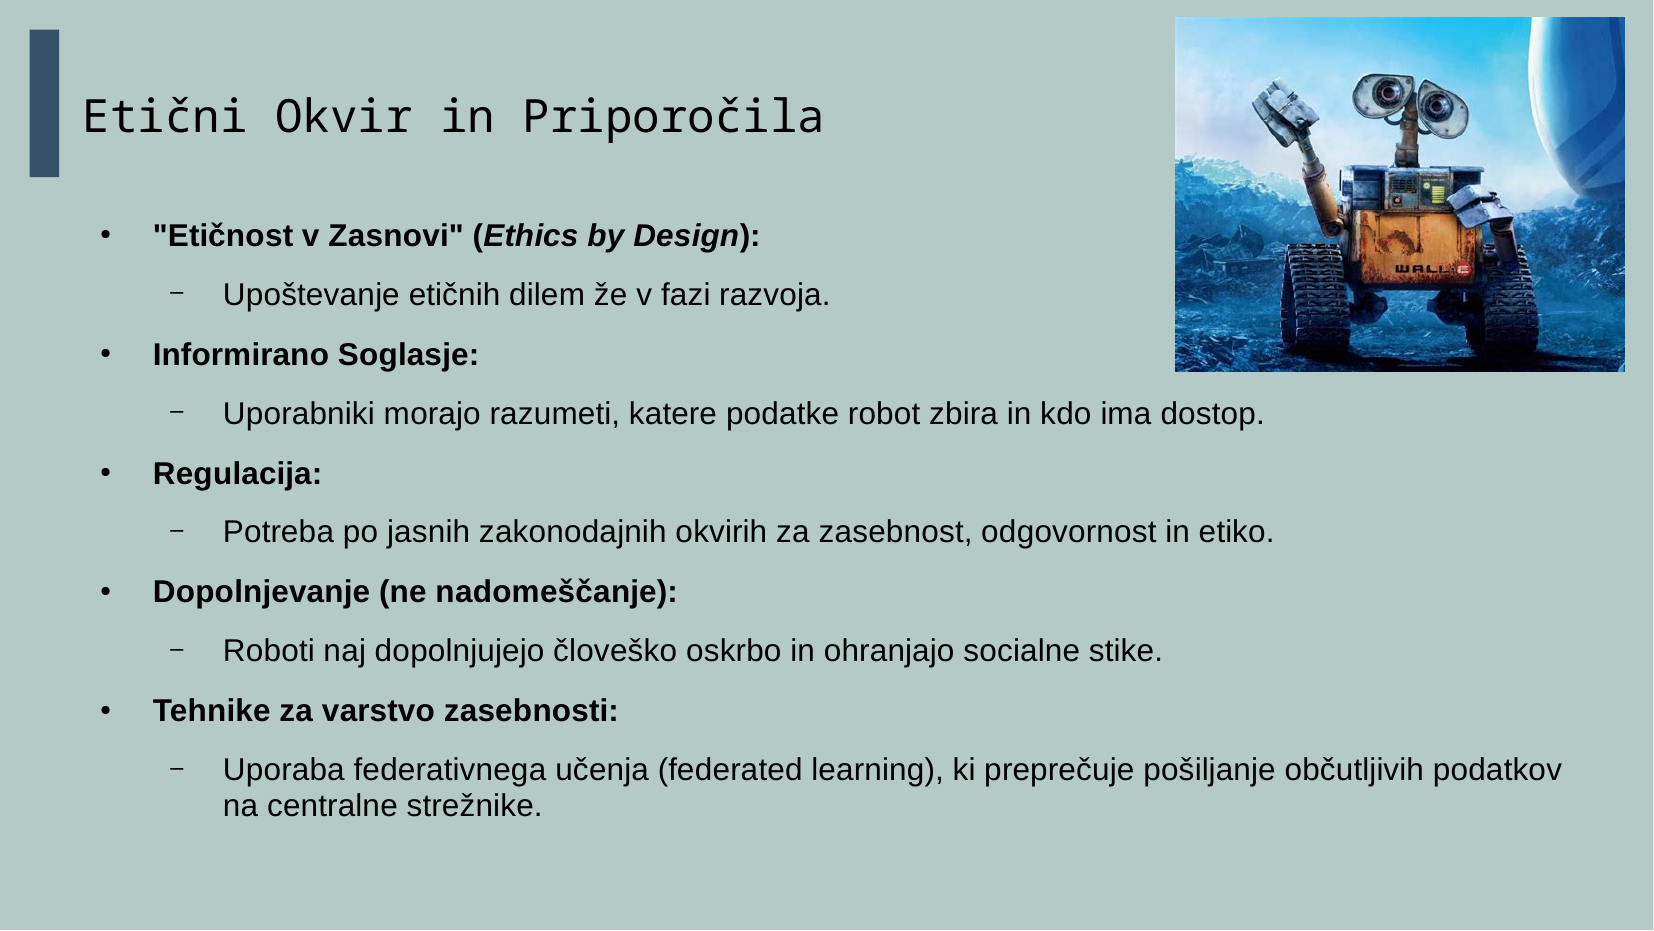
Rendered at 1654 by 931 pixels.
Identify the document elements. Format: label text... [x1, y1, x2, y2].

text_box [29, 29, 60, 178]
picture [1158, 17, 1625, 373]
list "Etičnost v Zasnovi" (Ethics by Design): Upoštevanje etičnih dilem že v fazi razvoja. Informirano Soglasje: Uporabniki morajo razumeti, katere podatke robot zbira in kdo ima dostop. Regulacija: Potreba po jasnih zakonodajnih okvirih za zasebnost, odgovornost in etiko. Dopolnjevanje (ne nadomeščanje): Roboti naj dopolnjujejo človeško oskrbo in ohranjajo socialne stike. Tehnike za varstvo zasebnosti: Uporaba federativnega učenja (federated learning), ki preprečuje pošiljanje občutljivih podatkov na centralne strežnike. [82, 217, 1571, 827]
title Etični Okvir in Priporočila [82, 37, 1158, 193]
